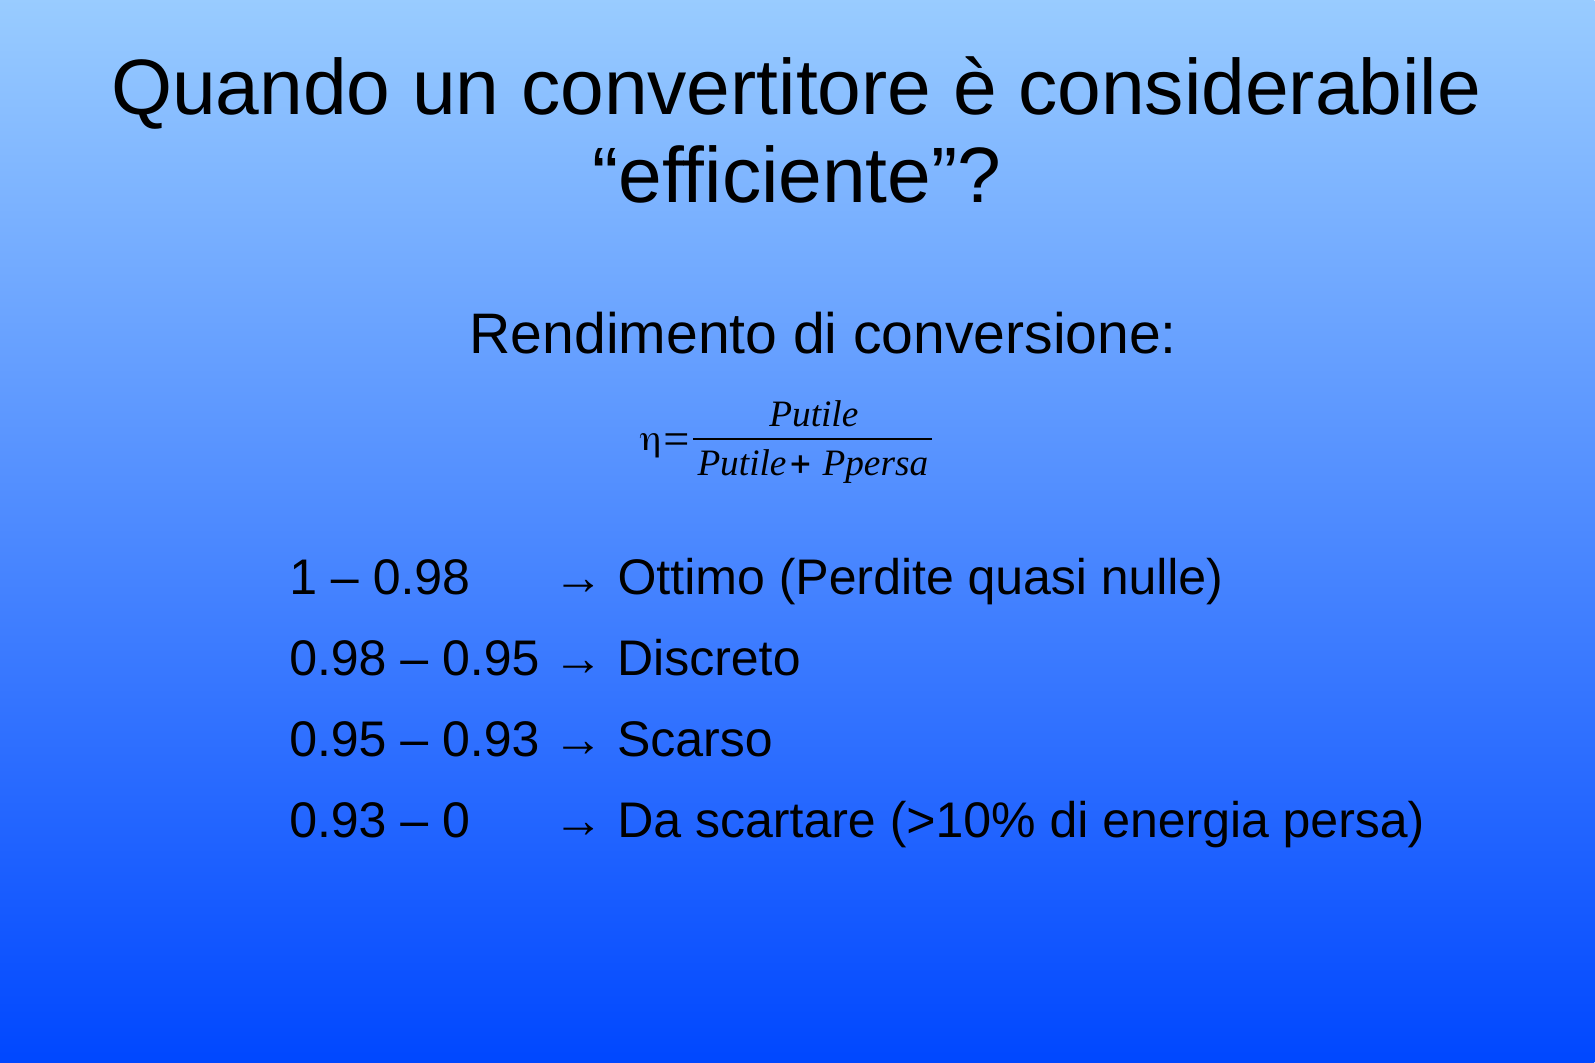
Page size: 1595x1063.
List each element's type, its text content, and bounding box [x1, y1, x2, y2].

chart [631, 394, 941, 485]
list 1 – 0.98 → Ottimo (Perdite quasi nulle) 0.98 – 0.95 → Discreto 0.95 – 0.93 → Scarso 0.93 – 0 → Da scartare (>10% di energia persa) [218, 549, 1430, 849]
list Rendimento di conversione: [398, 301, 1205, 378]
title Quando un convertitore è considerabile “efficiente”? [79, 42, 1515, 220]
